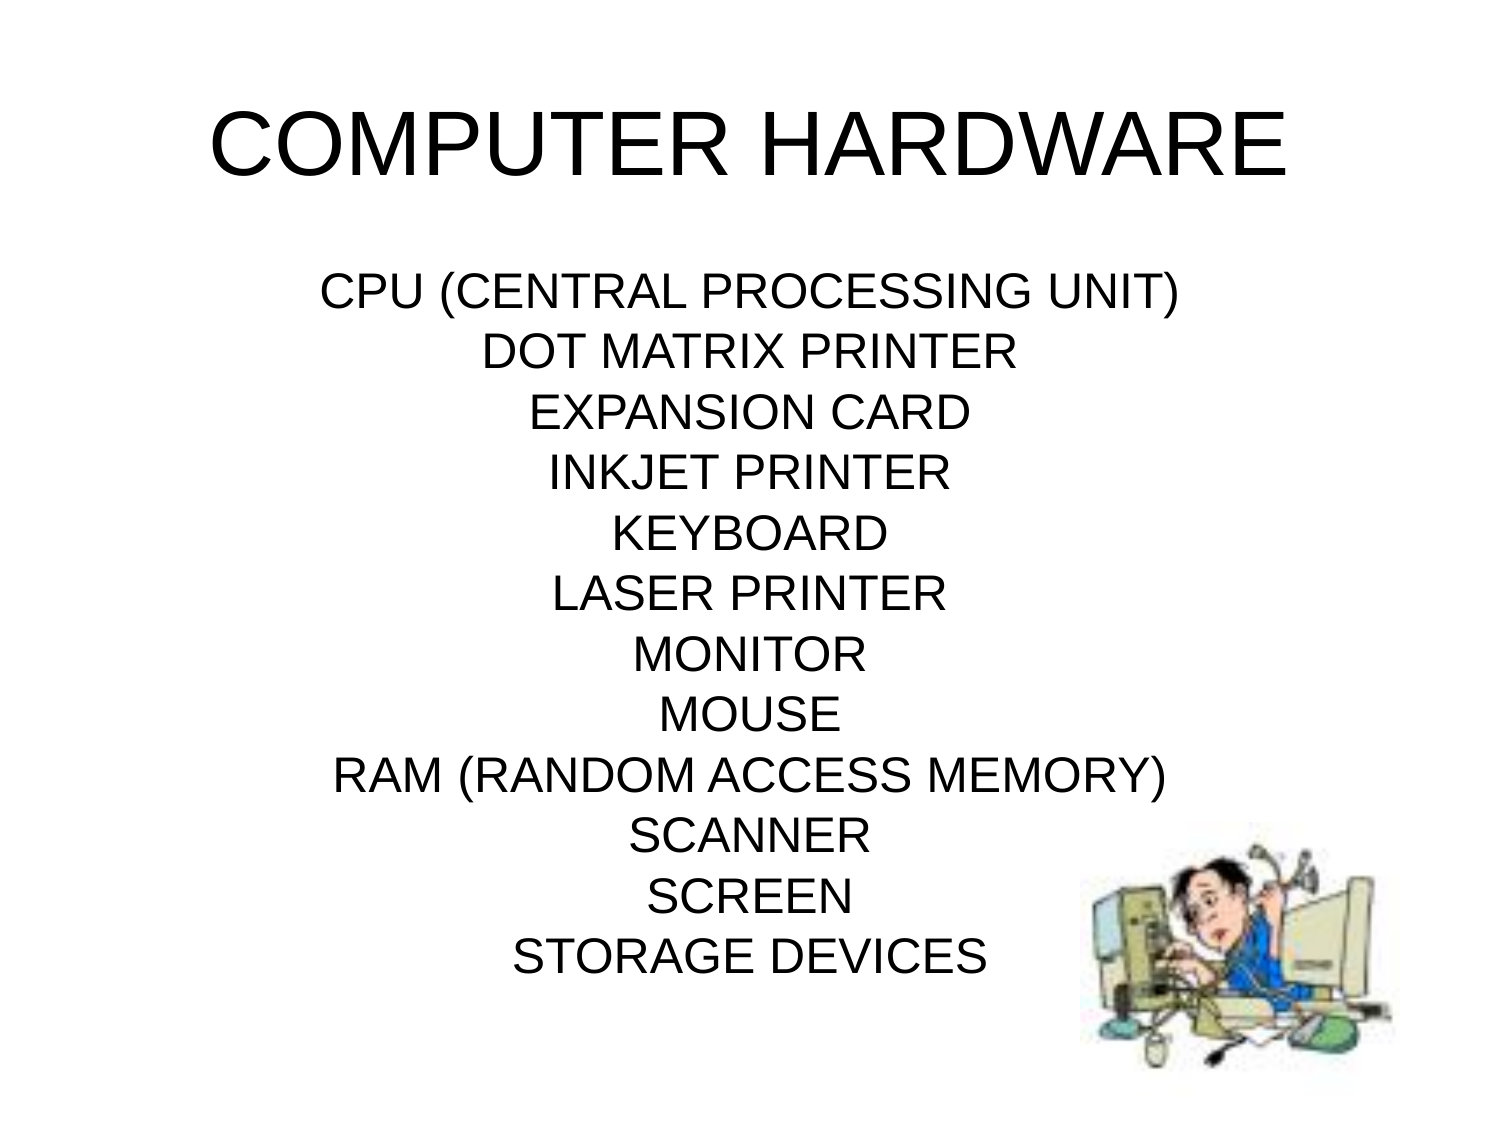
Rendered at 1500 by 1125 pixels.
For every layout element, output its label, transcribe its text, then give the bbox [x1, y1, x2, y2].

picture [1080, 822, 1400, 1097]
title COMPUTER HARDWARE [75, 45, 1425, 233]
list CPU (CENTRAL PROCESSING UNIT)‏ DOT MATRIX PRINTER EXPANSION CARD INKJET PRINTER KEYBOARD LASER PRINTER MONITOR MOUSE RAM (RANDOM ACCESS MEMORY)‏ SCANNER SCREEN STORAGE DEVICES [75, 262, 1425, 1006]
